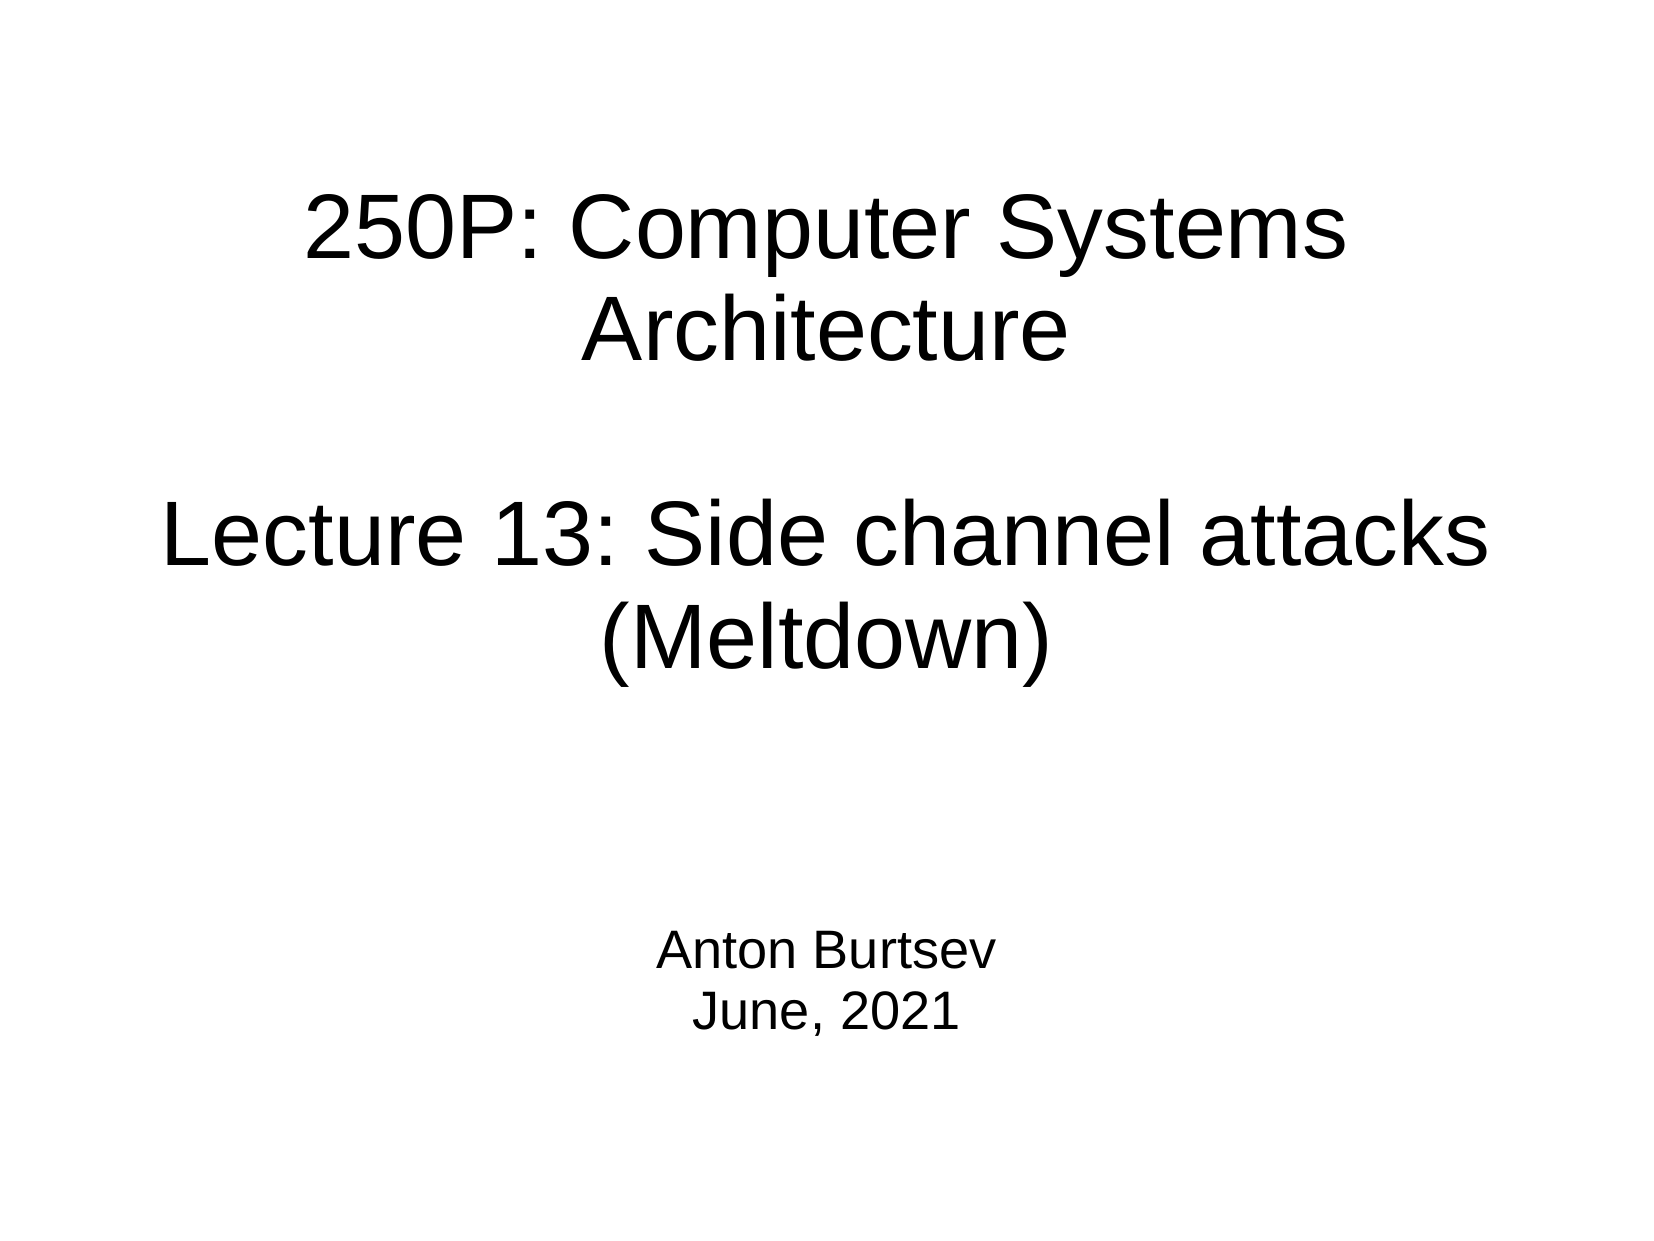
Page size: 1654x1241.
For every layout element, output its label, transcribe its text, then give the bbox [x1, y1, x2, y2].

subtitle Anton Burtsev June, 2021 [82, 637, 1571, 1109]
title 250P: Computer Systems Architecture Lecture 13: Side channel attacks (Meltdown) [82, 113, 1571, 637]
